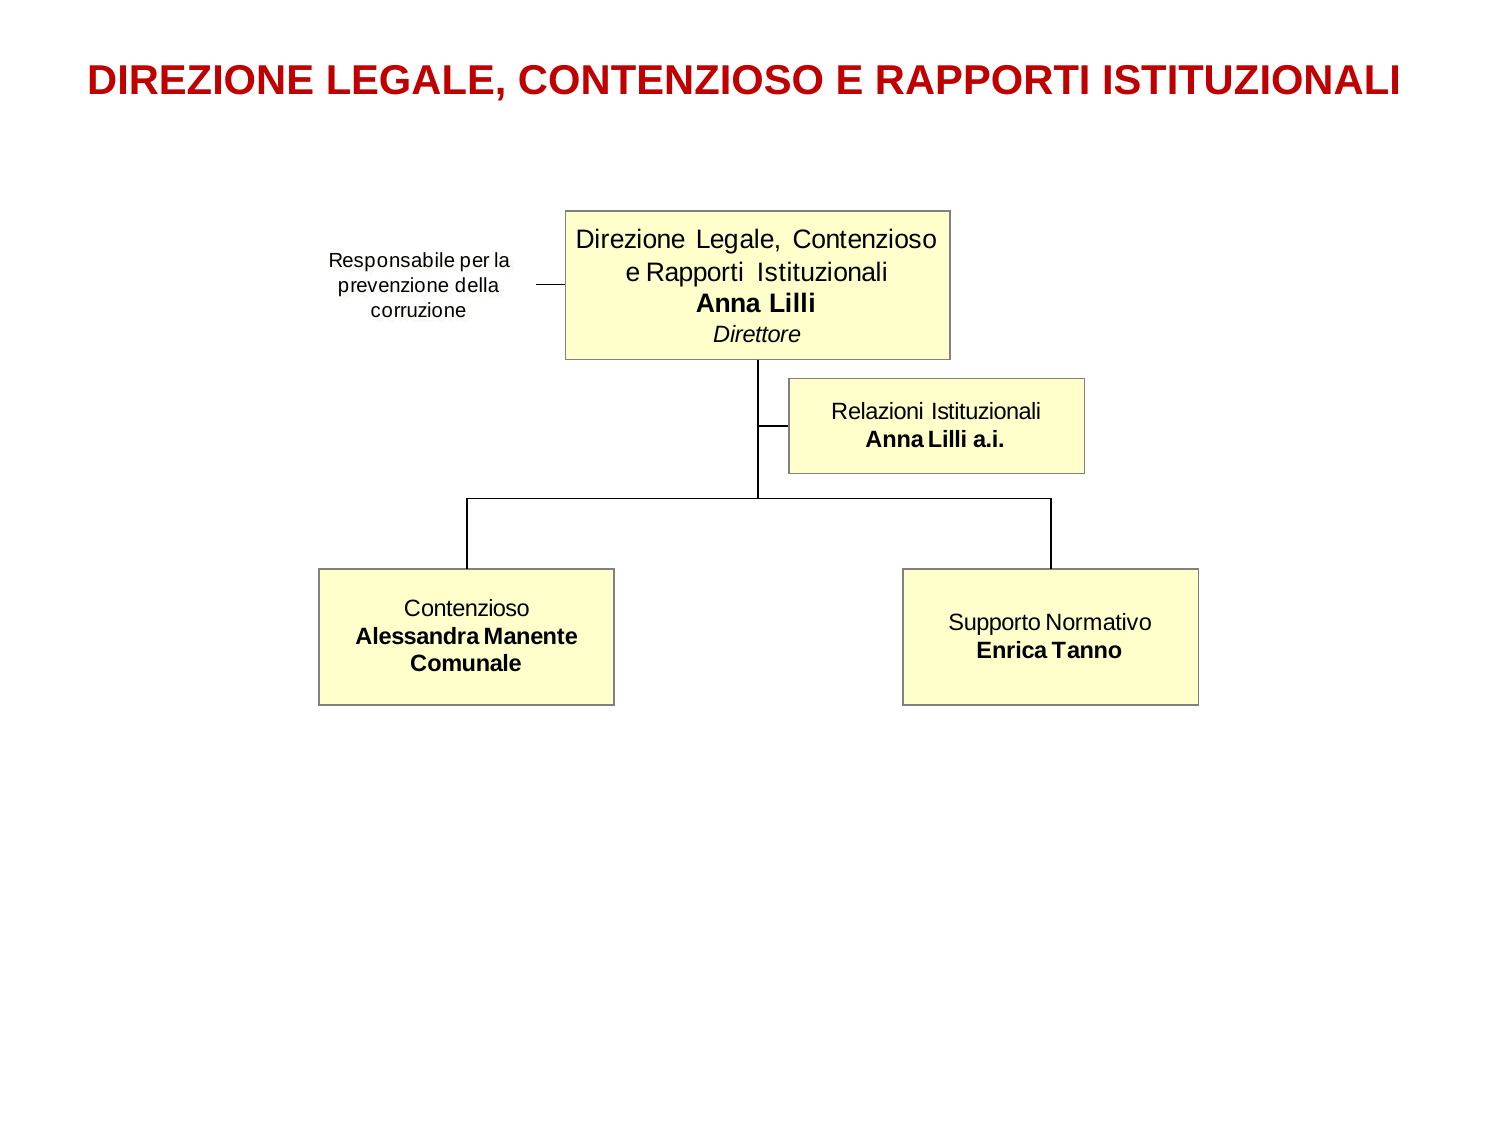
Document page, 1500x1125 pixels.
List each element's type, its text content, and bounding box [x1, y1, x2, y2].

picture [300, 208, 1200, 706]
text_box DIREZIONE LEGALE, CONTENZIOSO E RAPPORTI ISTITUZIONALI [72, 45, 1462, 128]
